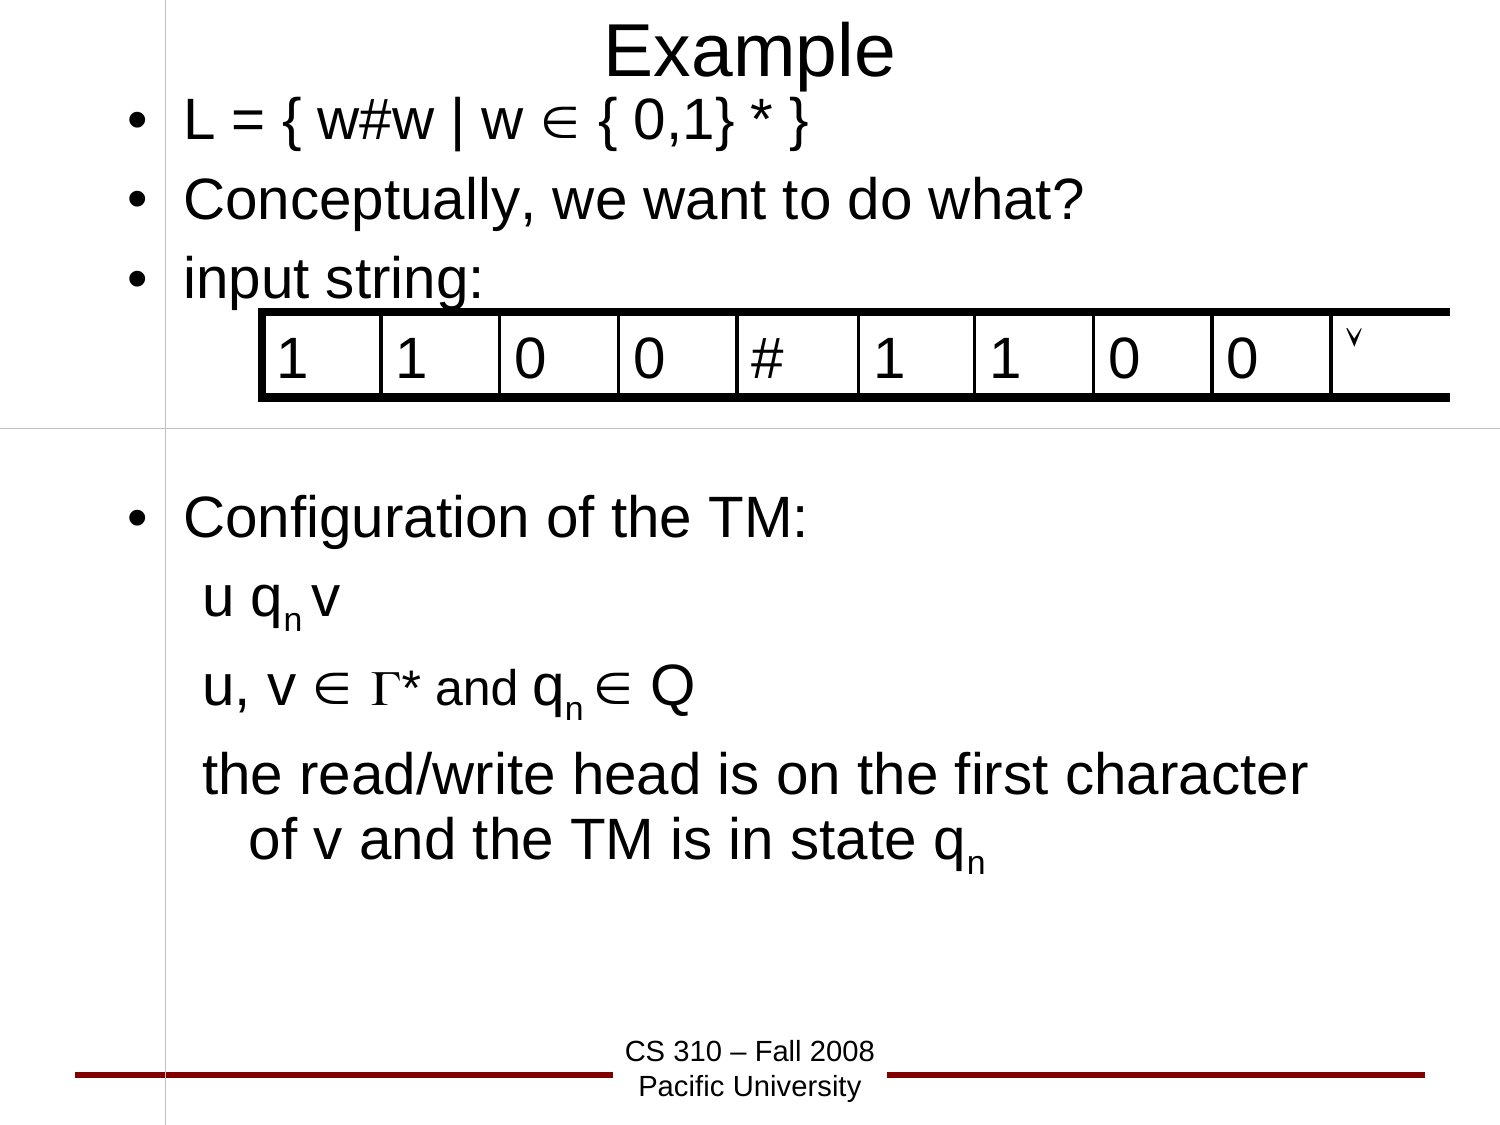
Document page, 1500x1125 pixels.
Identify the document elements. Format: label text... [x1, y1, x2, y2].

table_header 0 [620, 316, 735, 393]
table_header 0 [501, 316, 617, 393]
table_header 0 [1095, 316, 1210, 393]
title Example [112, 0, 1388, 100]
table_header 1 [860, 316, 973, 393]
table_header # [739, 316, 857, 393]
table_header 0 [1214, 316, 1329, 393]
table_header 1 [976, 316, 1092, 393]
table_header 1 [383, 316, 498, 393]
table_header  [1333, 316, 1450, 393]
table_header 1 [266, 316, 379, 393]
list L = { w#w | w  { 0,1} * } Conceptually, we want to do what? input string: Configuration of the TM: u qn v u, v  * and qn  Q the read/write head is on the first character of v and the TM is in state qn [112, 78, 1363, 1042]
